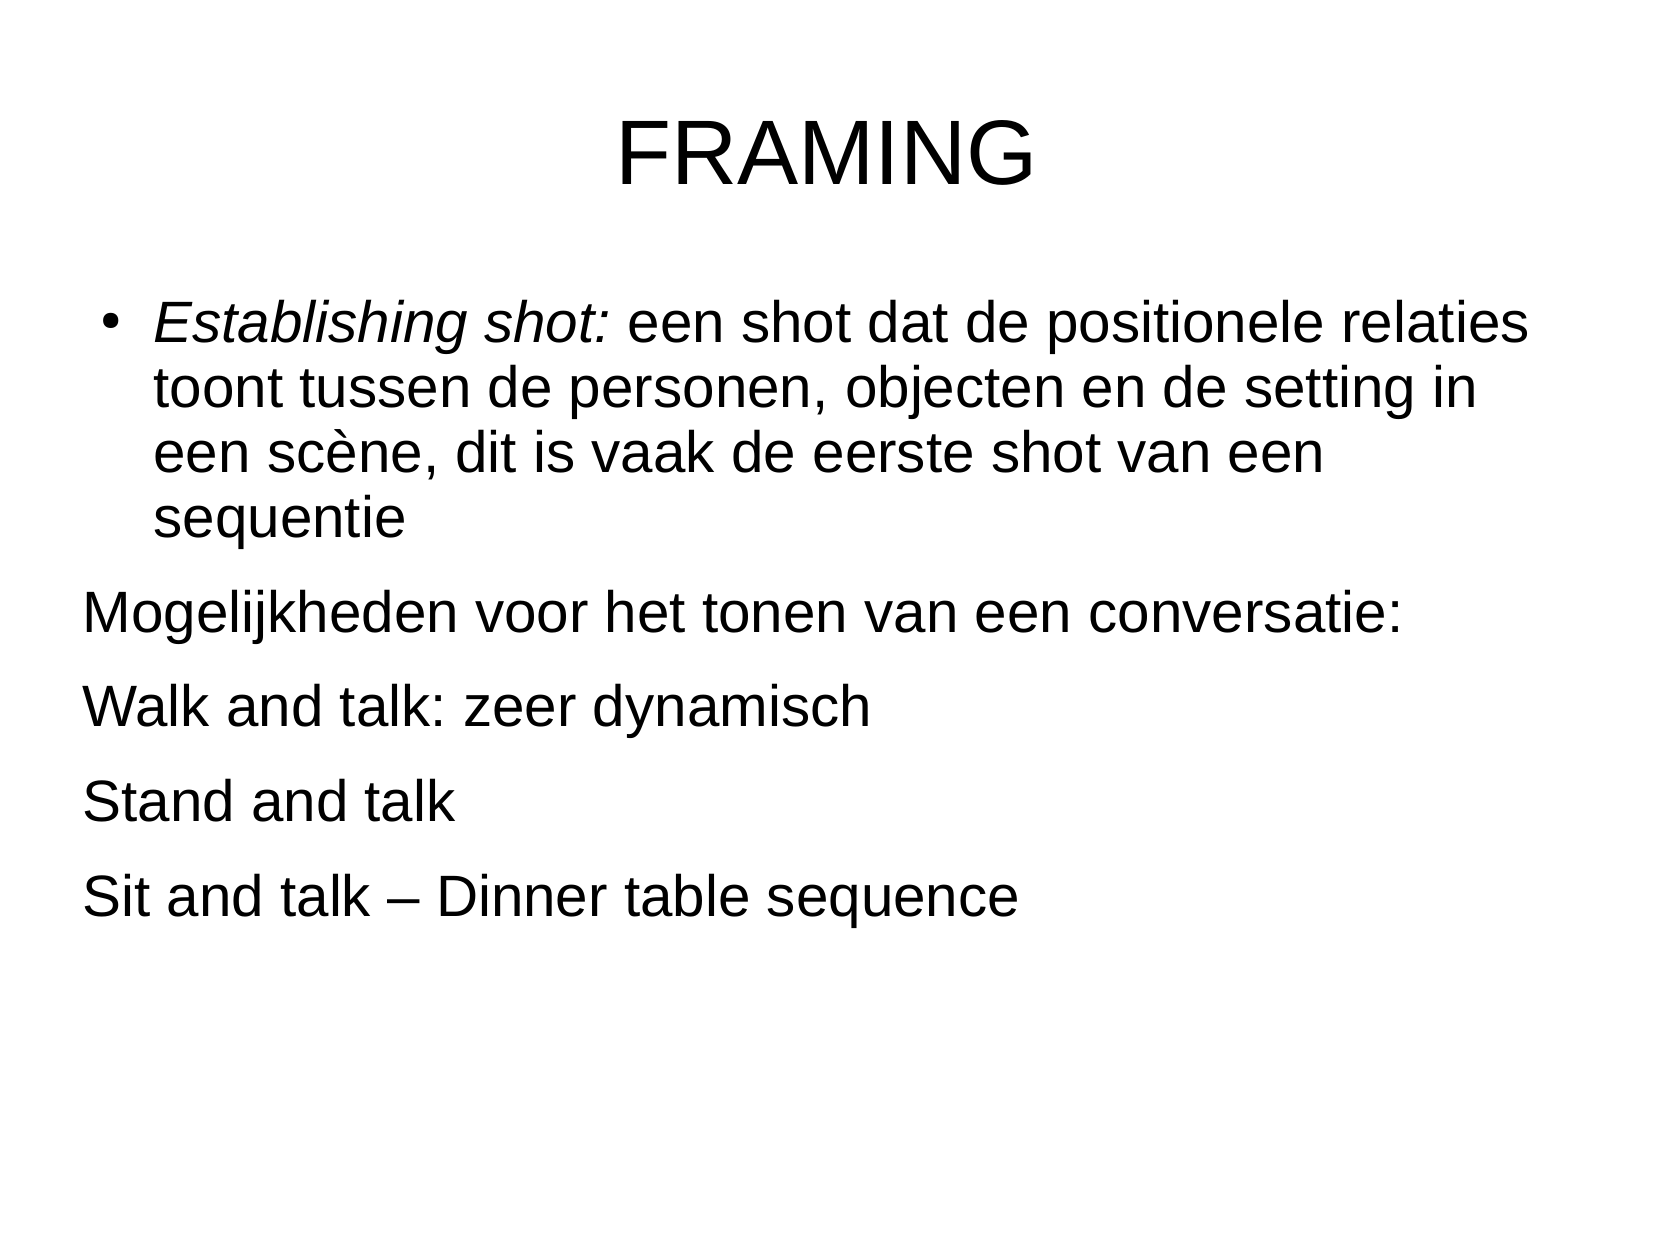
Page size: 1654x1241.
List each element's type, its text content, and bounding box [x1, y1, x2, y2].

list Establishing shot: een shot dat de positionele relaties toont tussen de personen, objecten en de setting in een scène, dit is vaak de eerste shot van een sequentie Mogelijkheden voor het tonen van een conversatie: Walk and talk: zeer dynamisch Stand and talk Sit and talk – Dinner table sequence [82, 290, 1571, 1109]
title FRAMING [82, 49, 1571, 257]
